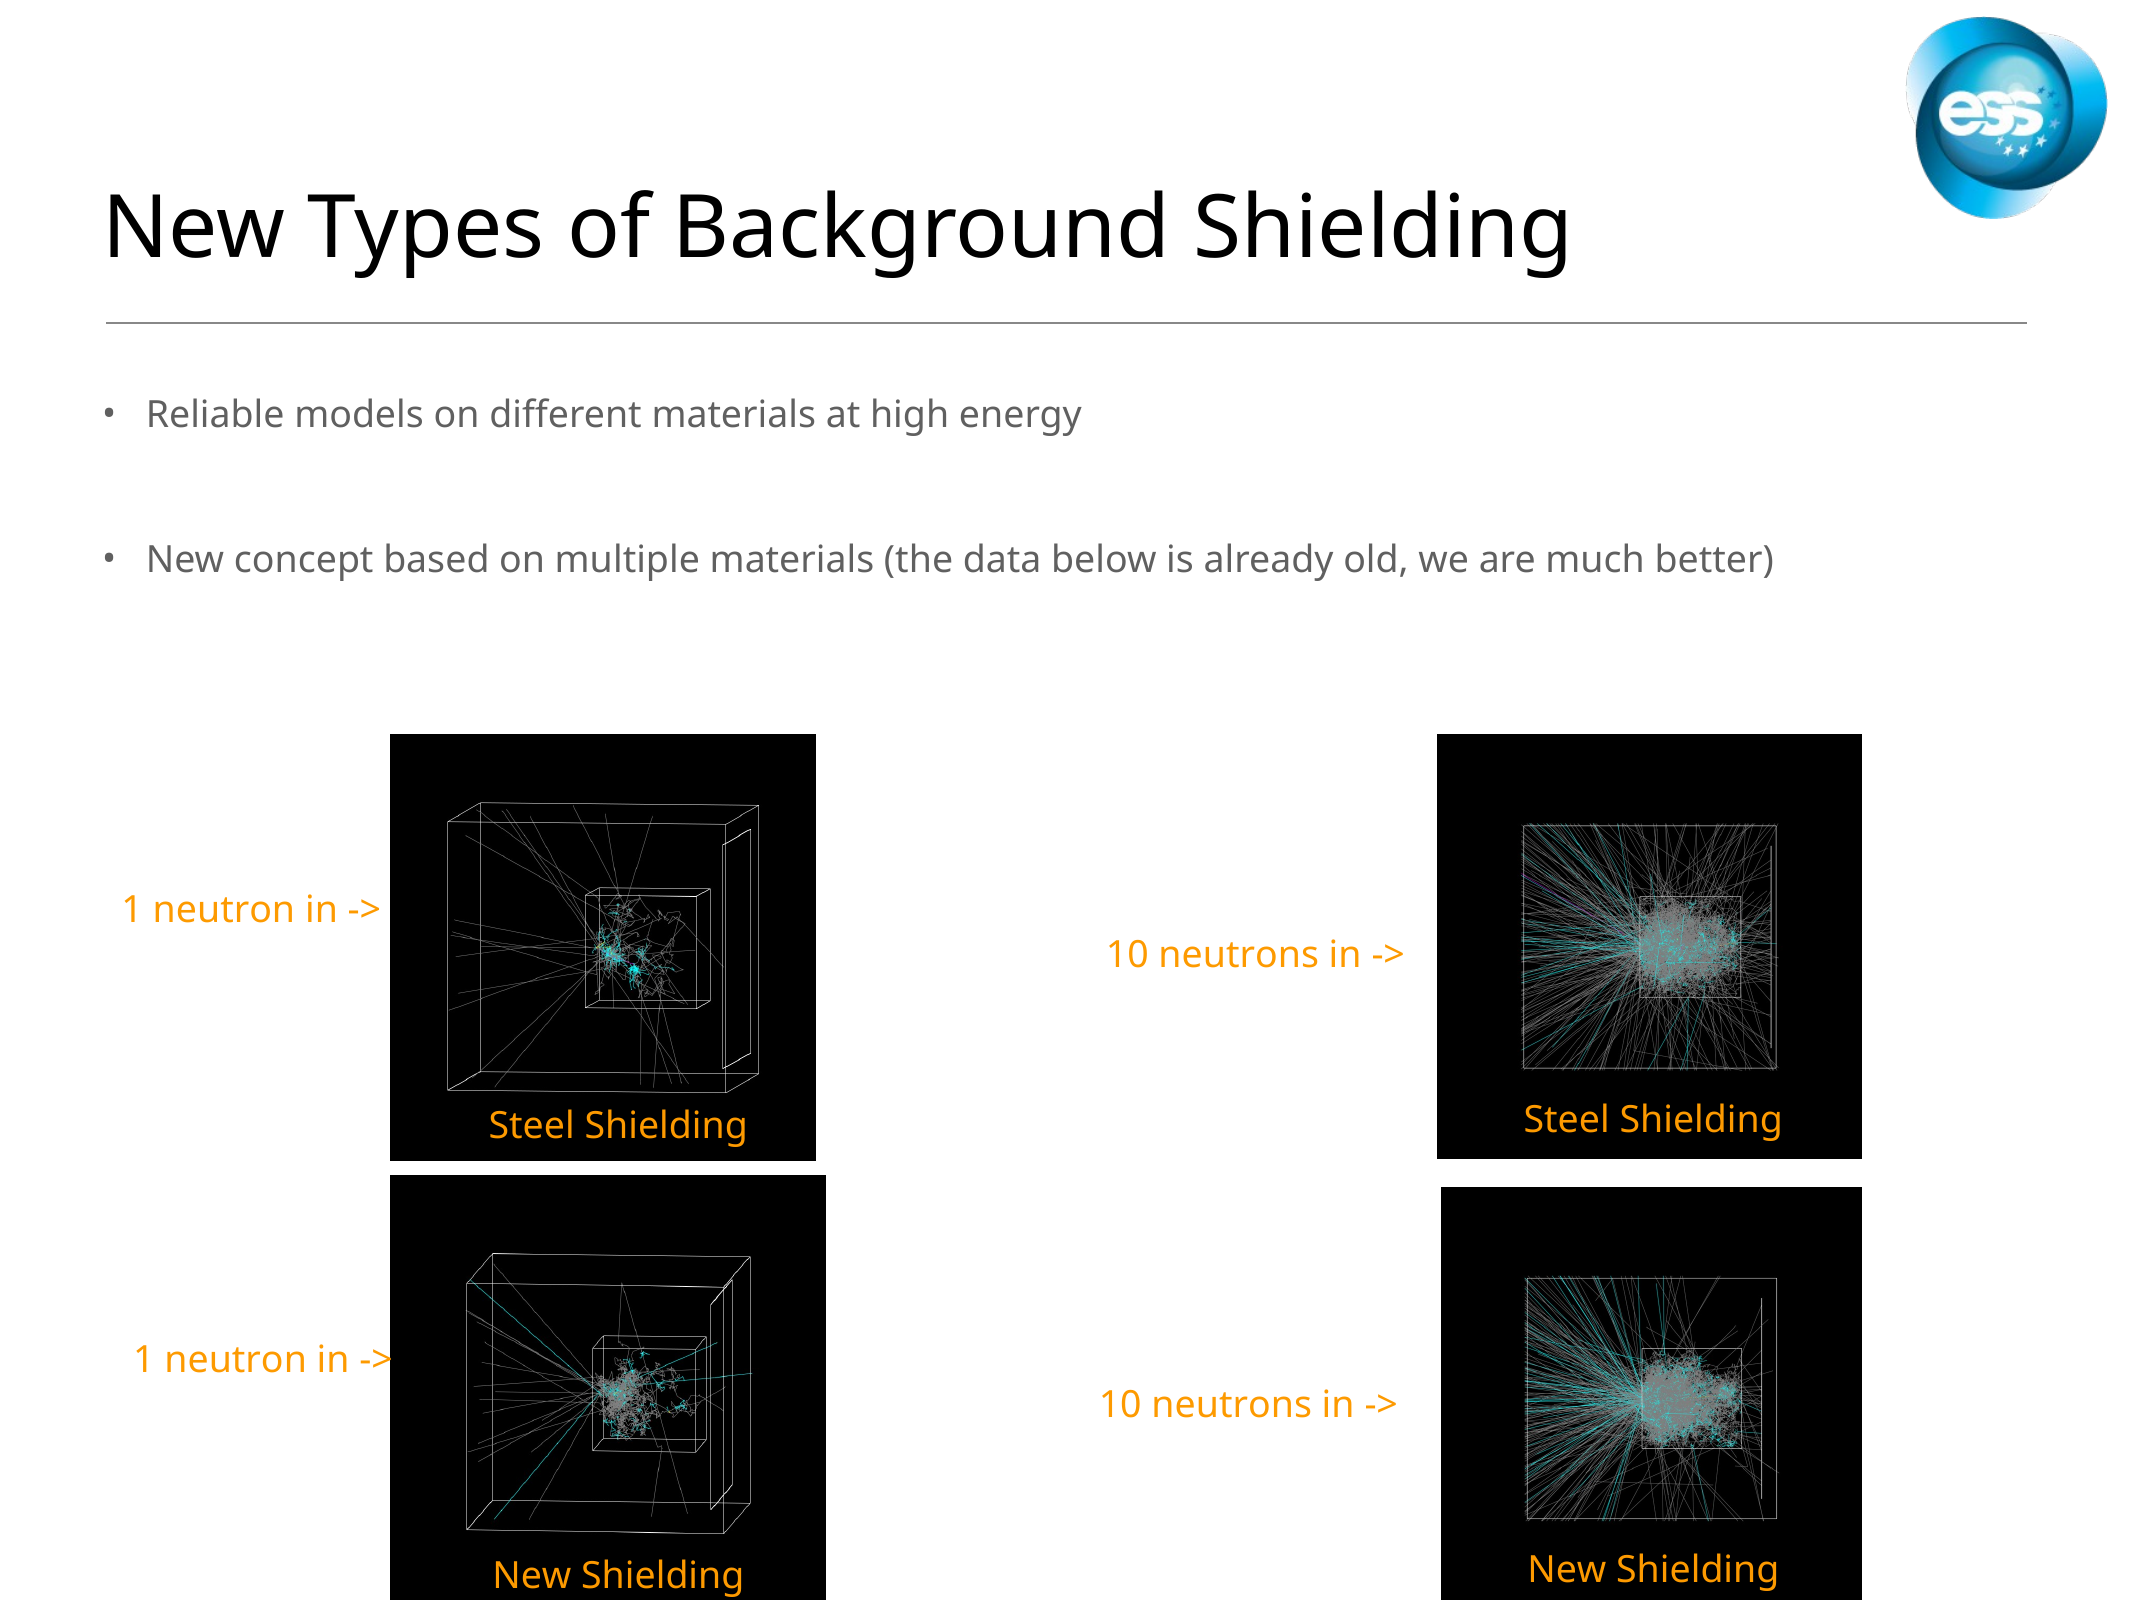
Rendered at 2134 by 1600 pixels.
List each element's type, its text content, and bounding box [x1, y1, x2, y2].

picture [1441, 1187, 1862, 1600]
picture [2040, 67, 2052, 130]
text_box 1 neutron in -> [121, 884, 382, 931]
text_box Steel Shielding [488, 1100, 749, 1146]
text_box 10 neutrons in -> [1105, 929, 1406, 975]
text_box Steel Shielding [1523, 1094, 1784, 1140]
title New Types of Background Shielding [93, 54, 2040, 284]
picture [390, 734, 816, 1161]
list Reliable models on different materials at high energy New concept based on multiple materials (the data below is already old, we are much better) [93, 381, 2040, 1459]
text_box New Shielding [492, 1550, 745, 1596]
picture [2040, 135, 2046, 147]
picture [2049, 119, 2060, 129]
picture [1437, 734, 1862, 1159]
text_box 10 neutrons in -> [1098, 1379, 1399, 1425]
picture [1905, 16, 2108, 219]
text_box 1 neutron in -> [133, 1334, 394, 1380]
text_box New Shielding [1527, 1544, 1780, 1591]
picture [2054, 70, 2061, 81]
picture [390, 1175, 826, 1600]
